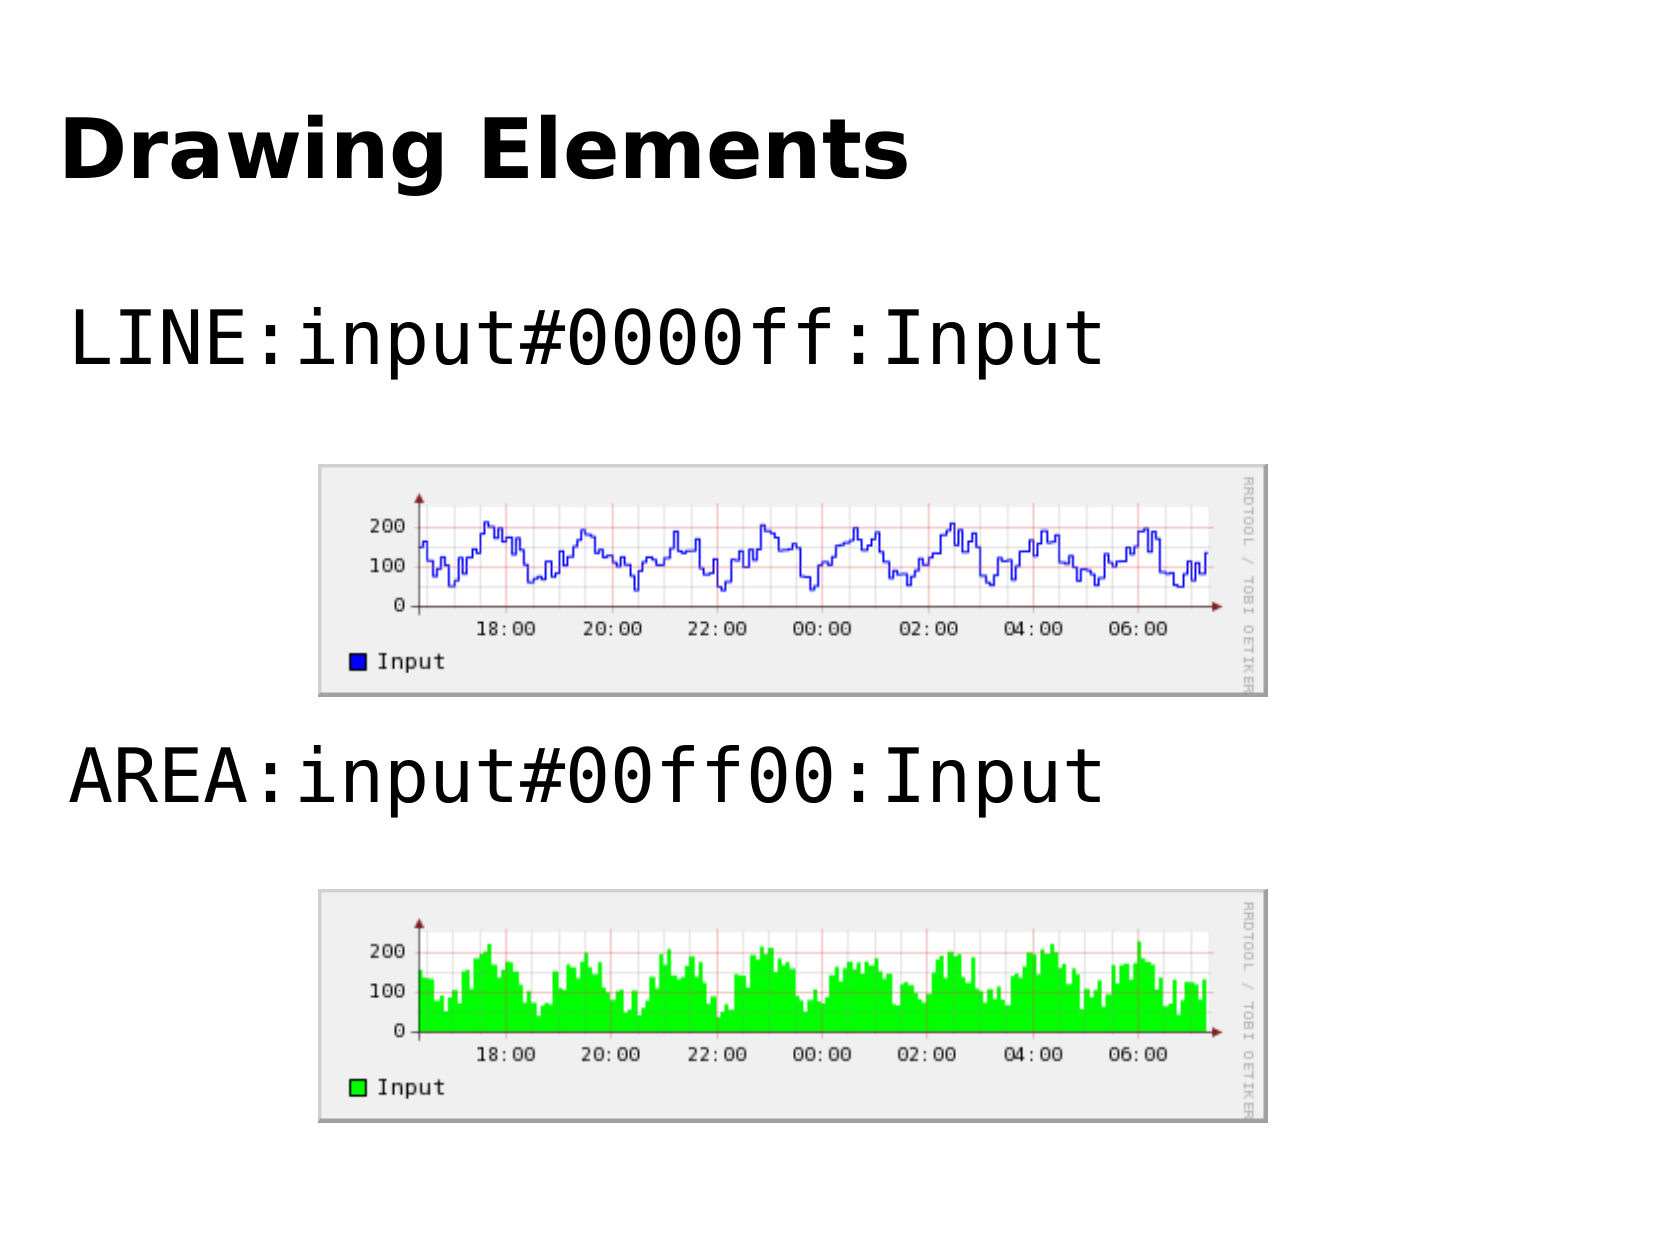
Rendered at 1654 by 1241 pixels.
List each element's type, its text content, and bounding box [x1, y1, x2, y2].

title Drawing Elements [59, 75, 1607, 225]
picture [318, 464, 1268, 698]
picture [318, 889, 1268, 1123]
list LINE:input#0000ff:Input AREA:input#00ff00:Input [50, 295, 1571, 1099]
